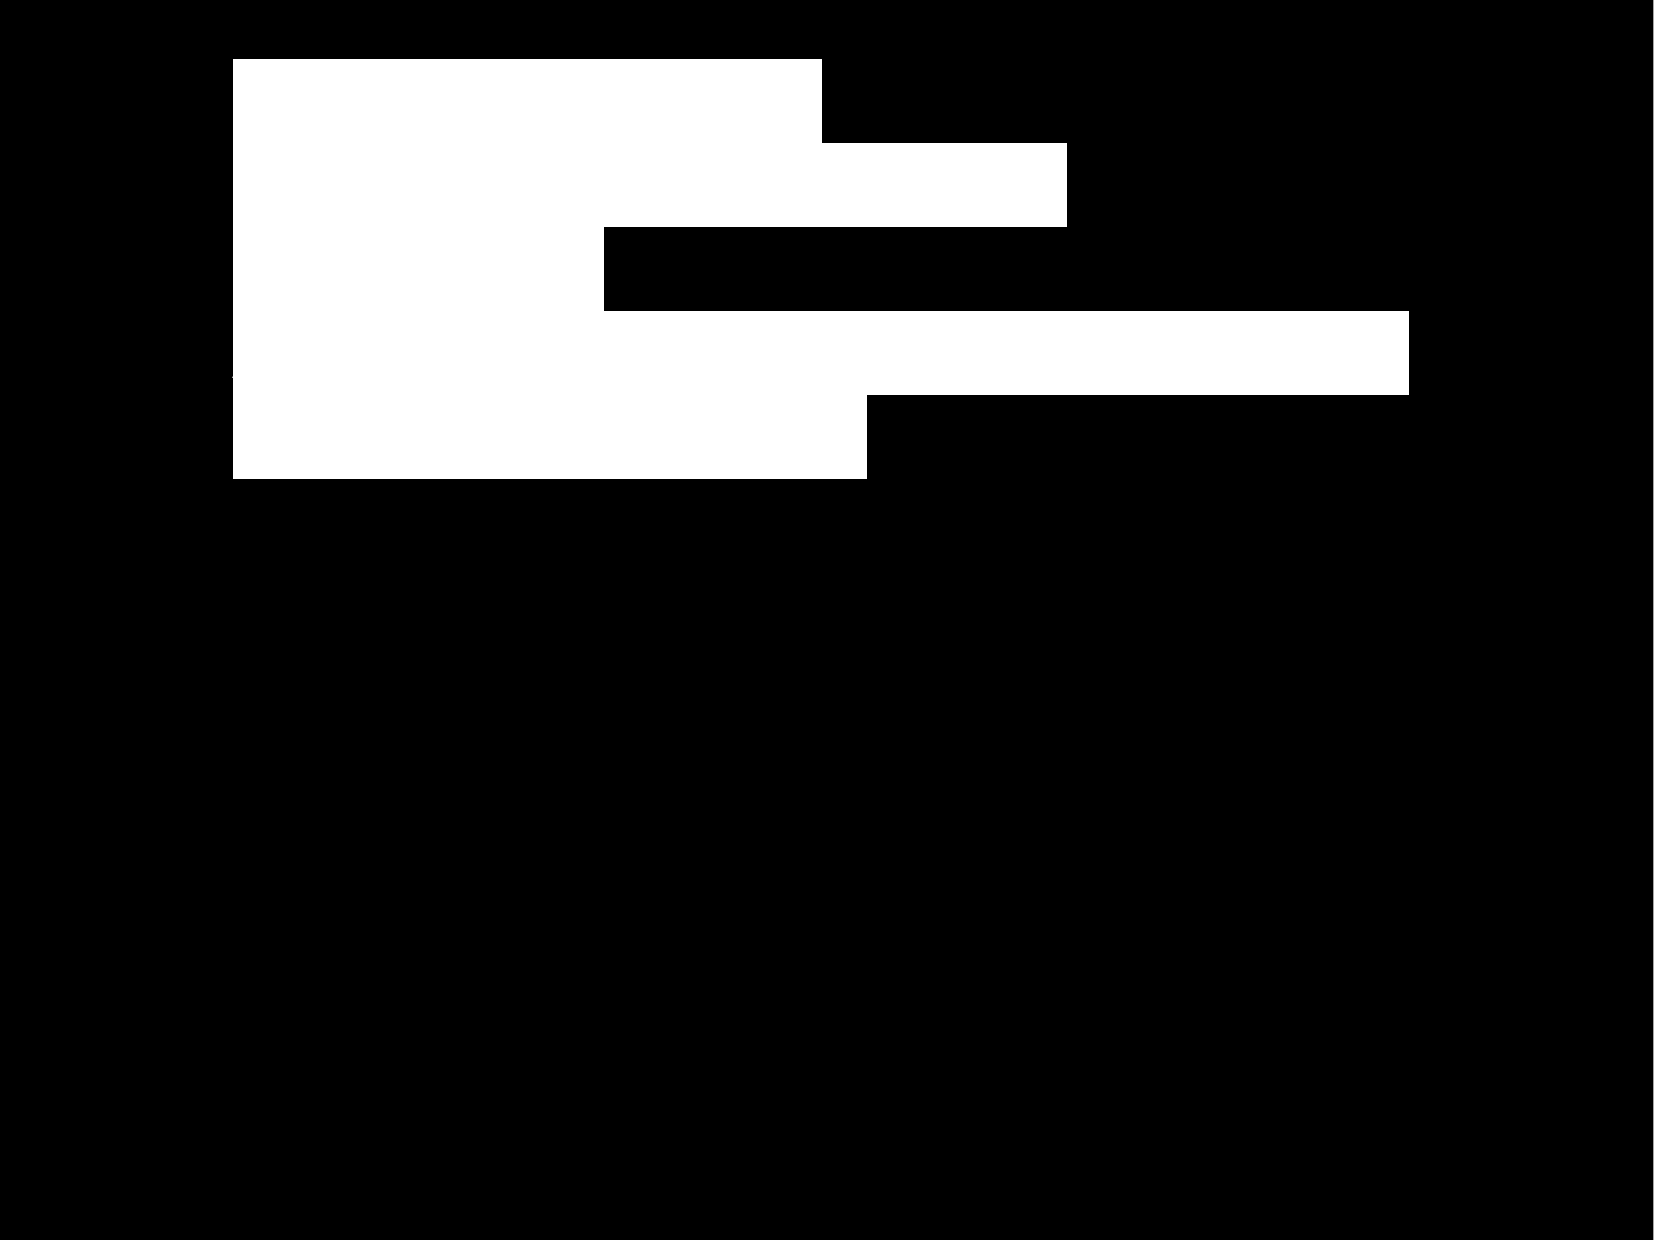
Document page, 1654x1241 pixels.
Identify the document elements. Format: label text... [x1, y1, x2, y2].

subtitle Your love is in me In my life and every song That I sing! And when I’m flying you’re the wind Beneath my wings. [76, 59, 1565, 779]
